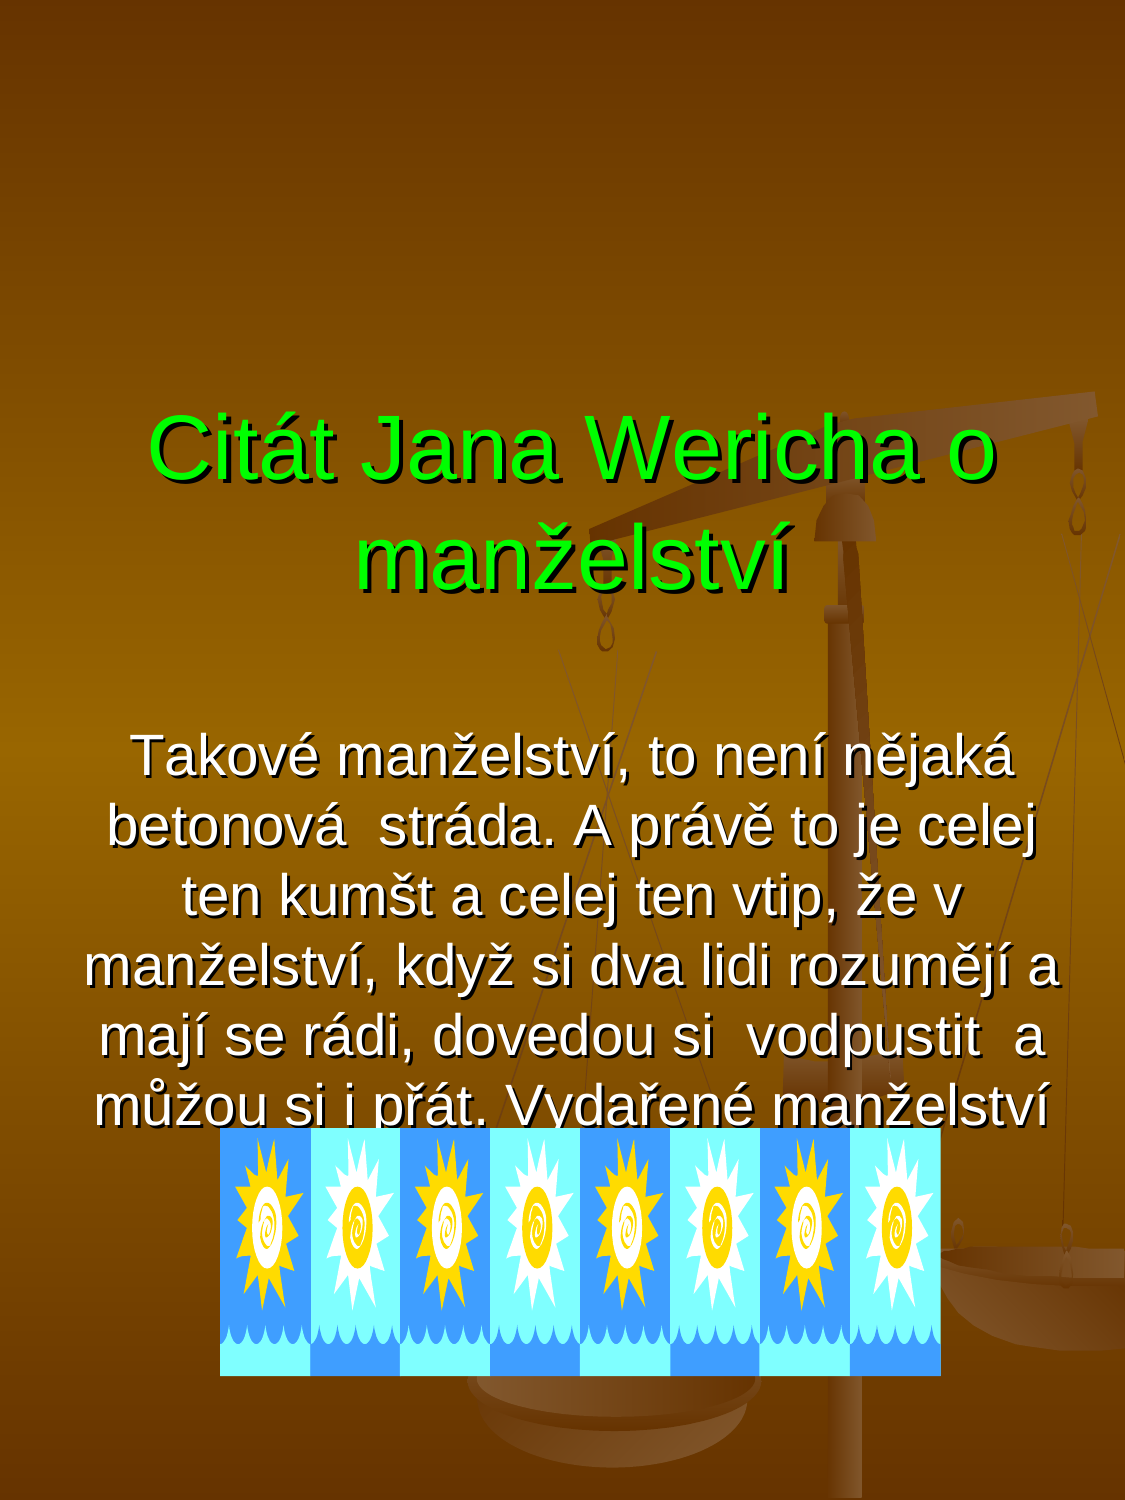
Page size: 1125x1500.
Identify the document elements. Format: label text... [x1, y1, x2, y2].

title Citát Jana Wericha o manželství Takové manželství, to není nějaká betonová stráda. A právě to je celej ten kumšt a celej ten vtip, že v manželství, když si dva lidi rozumějí a mají se rádi, dovedou si vodpustit a můžou si i přát. Vydařené manželství je div světa. [66, 380, 1079, 1500]
text_box [220, 1127, 941, 1377]
